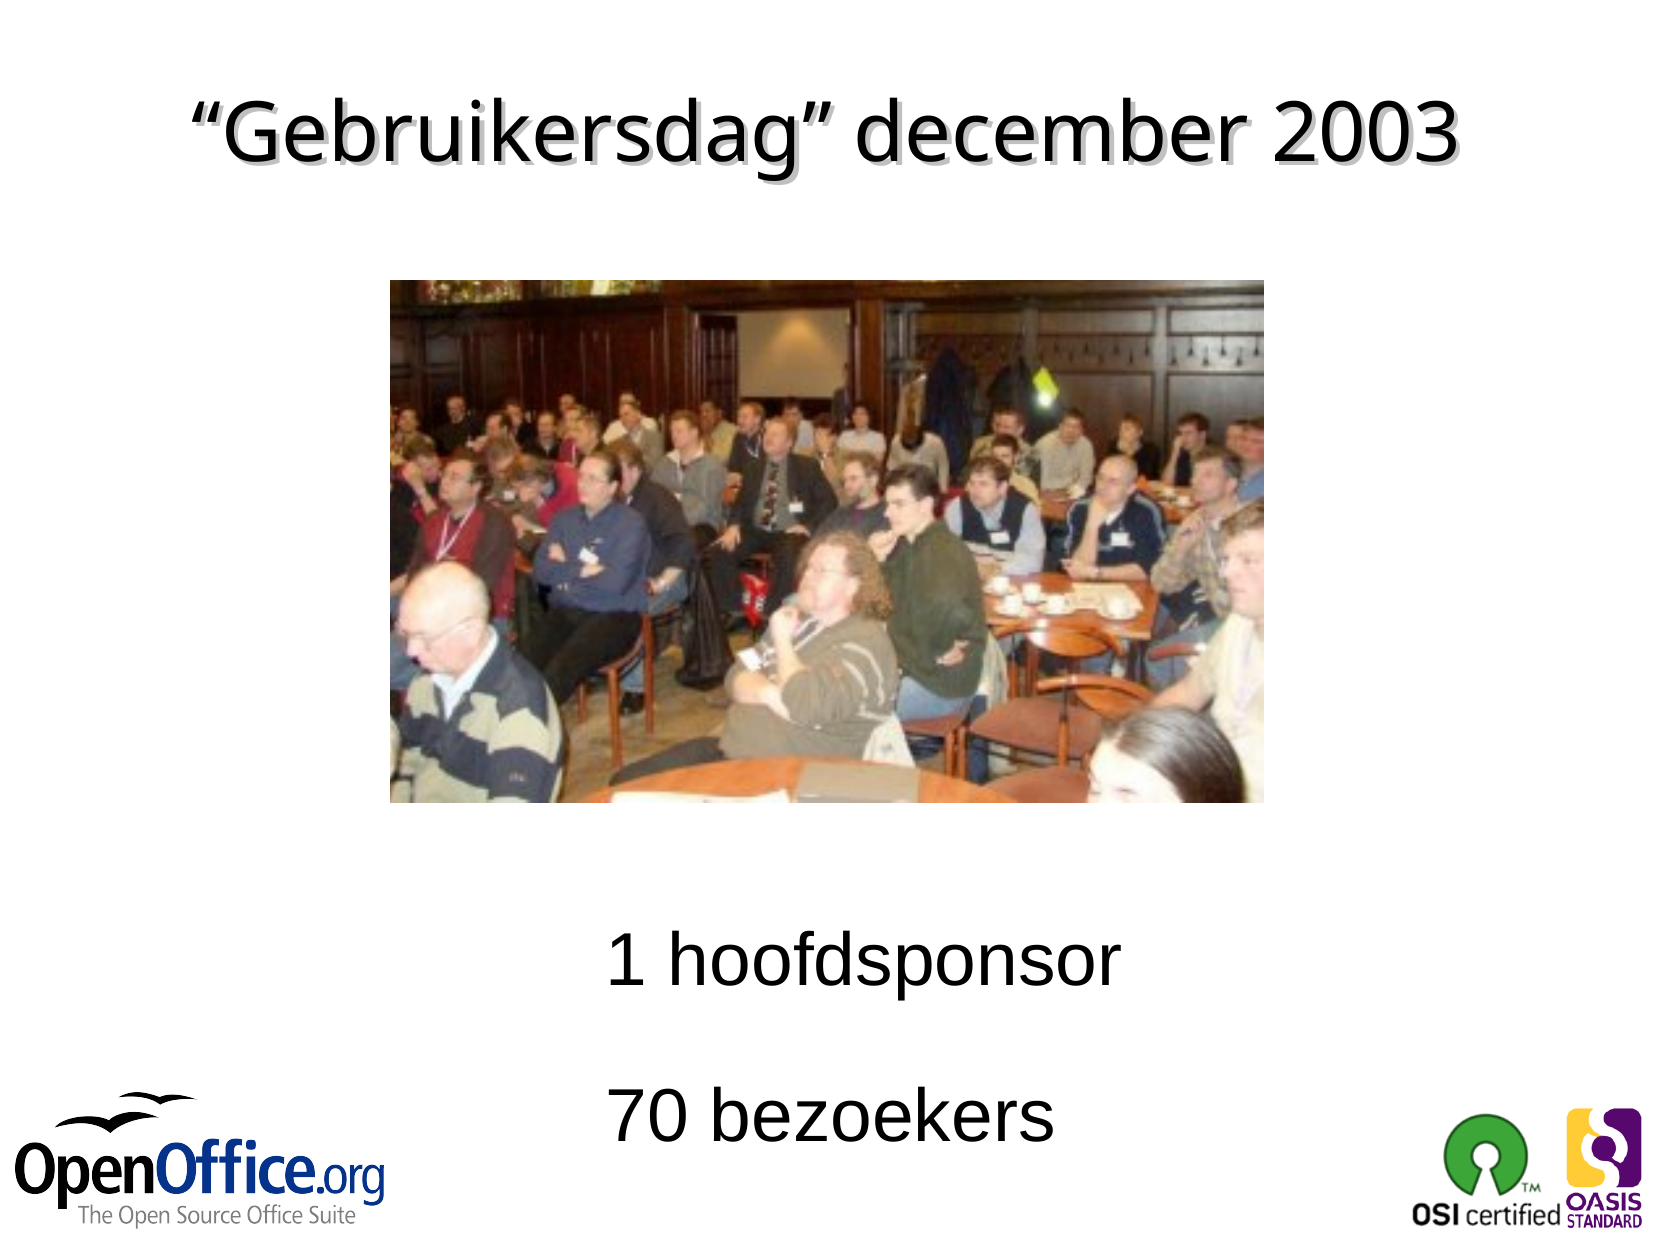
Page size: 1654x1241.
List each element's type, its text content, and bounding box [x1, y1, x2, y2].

picture [15, 1092, 384, 1229]
title “Gebruikersdag” december 2003 [82, 49, 1571, 207]
picture [390, 280, 1264, 803]
picture [1405, 1102, 1654, 1238]
text_box 1 hoofdsponsor 70 bezoekers [590, 915, 1138, 1171]
